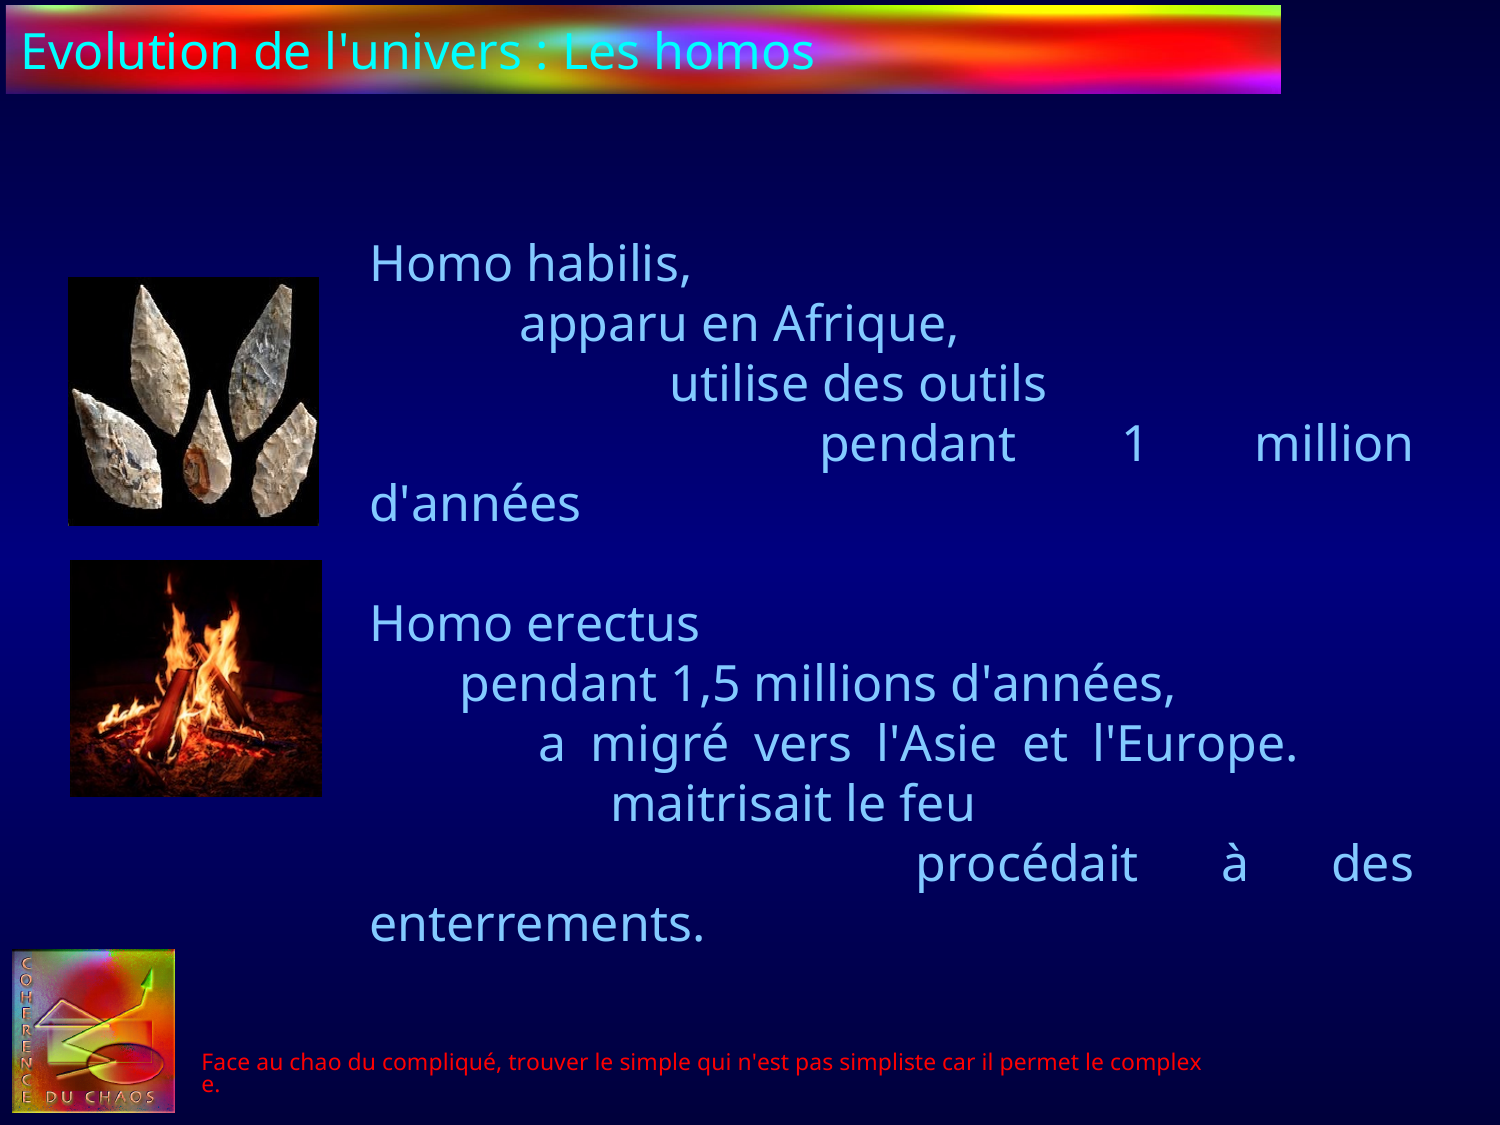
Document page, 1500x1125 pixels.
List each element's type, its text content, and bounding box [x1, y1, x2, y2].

text_box Homo habilis, apparu en Afrique, utilise des outils pendant 1 million d'années Homo erectus pendant 1,5 millions d'années, a migré vers l'Asie et l'Europe. maitrisait le feu procédait à des enterrements. [354, 223, 1430, 839]
title Evolution de l'univers : Les homos [5, 5, 1281, 94]
picture [68, 277, 319, 526]
picture [70, 560, 322, 797]
picture [12, 949, 175, 1113]
